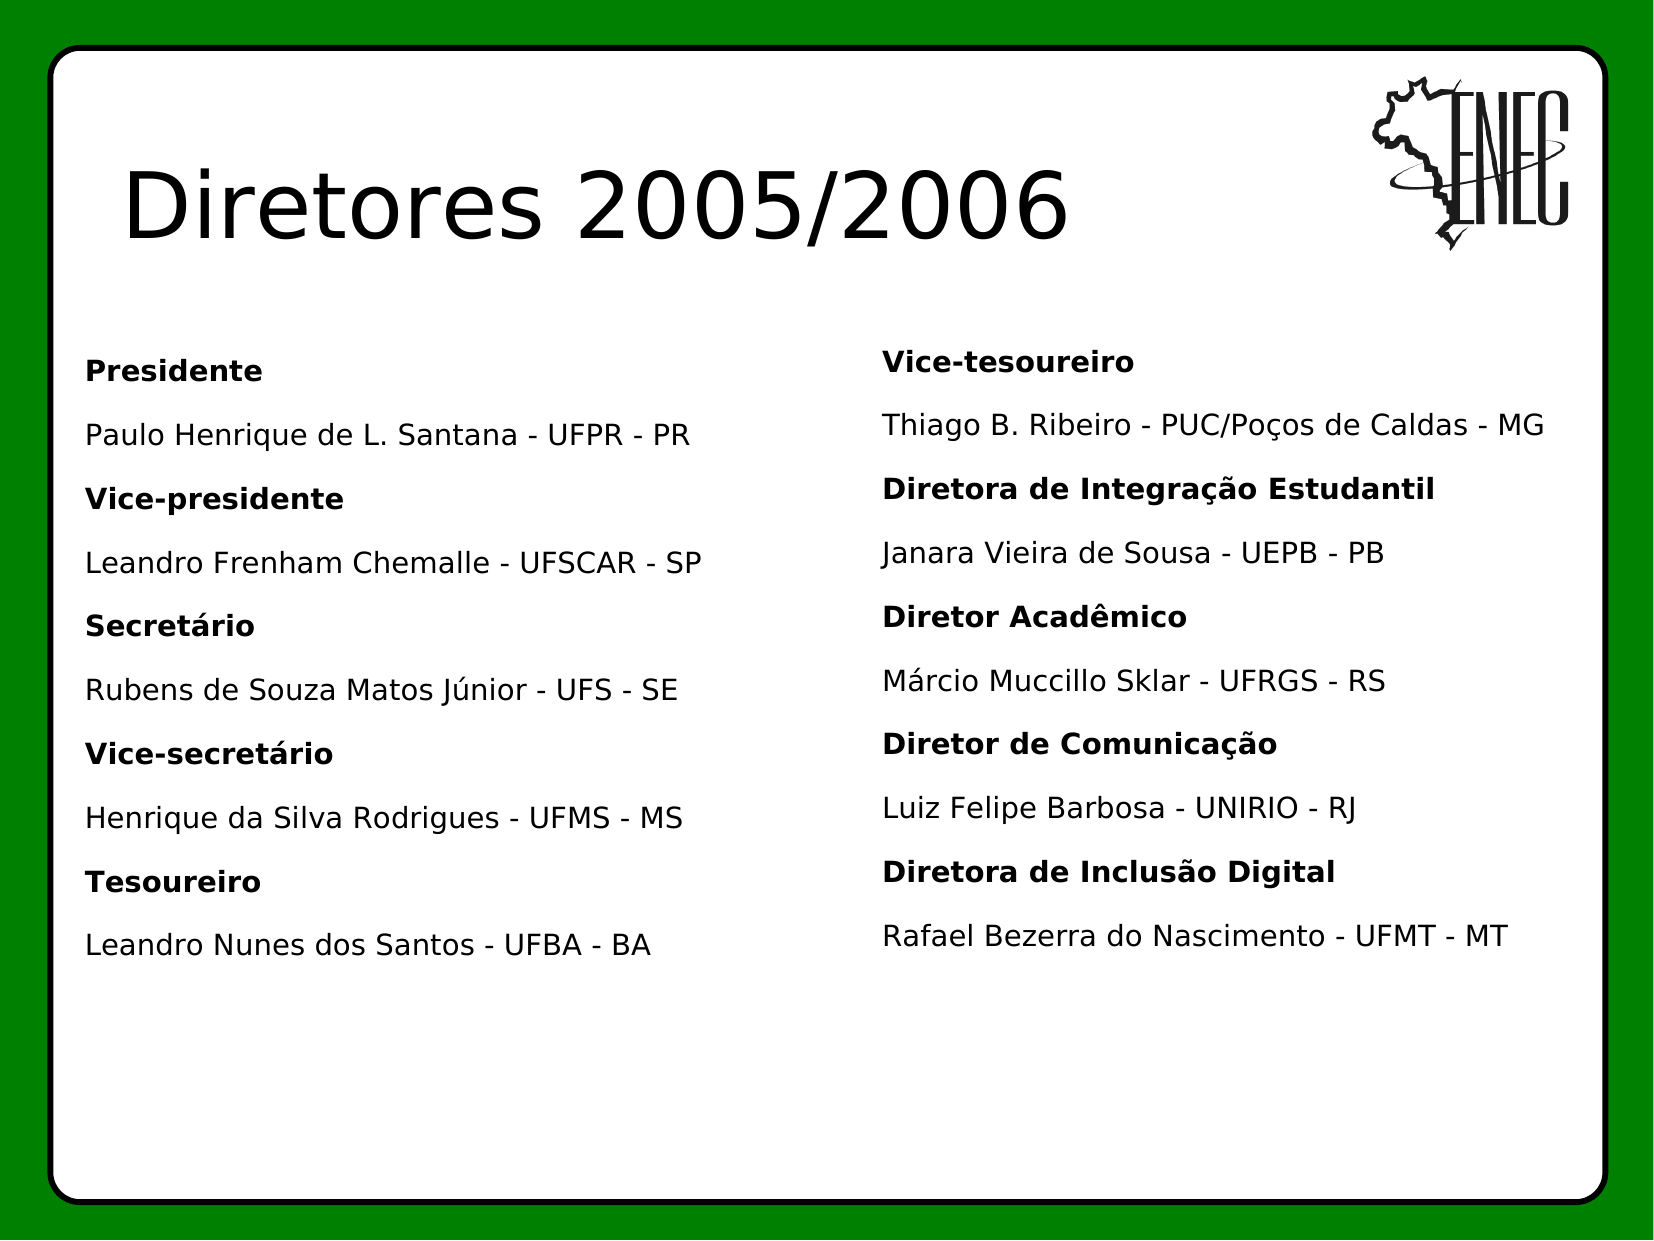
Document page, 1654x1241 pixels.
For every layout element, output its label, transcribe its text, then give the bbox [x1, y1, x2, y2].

title Diretores 2005/2006 [121, 102, 1203, 311]
picture [1367, 71, 1574, 273]
list Presidente Paulo Henrique de L. Santana - UFPR - PR Vice-presidente Leandro Frenham Chemalle - UFSCAR - SP Secretário Rubens de Souza Matos Júnior - UFS - SE Vice-secretário Henrique da Silva Rodrigues - UFMS - MS Tesoureiro Leandro Nunes dos Santos - UFBA - BA [84, 354, 780, 1092]
list Vice-tesoureiro Thiago B. Ribeiro - PUC/Poços de Caldas - MG Diretora de Integração Estudantil Janara Vieira de Sousa - UEPB - PB Diretor Acadêmico Márcio Muccillo Sklar - UFRGS - RS Diretor de Comunicação Luiz Felipe Barbosa - UNIRIO - RJ Diretora de Inclusão Digital Rafael Bezerra do Nascimento - UFMT - MT [882, 344, 1591, 1127]
